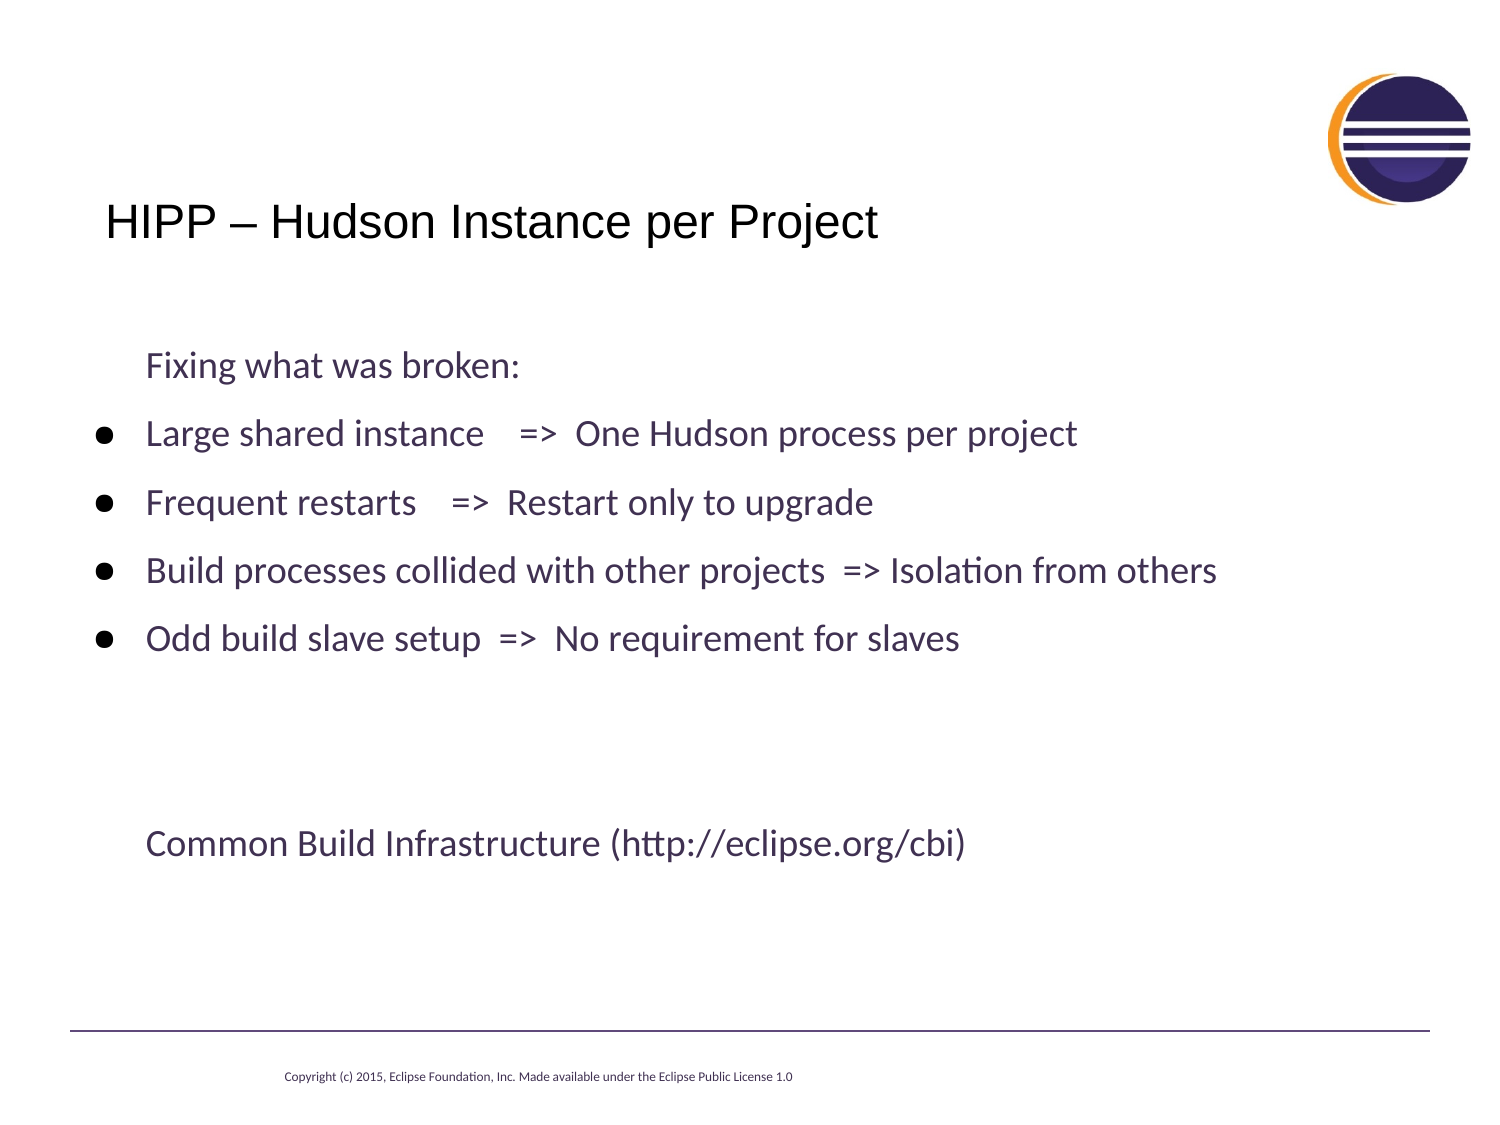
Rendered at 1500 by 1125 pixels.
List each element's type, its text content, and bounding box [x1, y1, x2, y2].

list Fixing what was broken: Large shared instance => One Hudson process per project Frequent restarts => Restart only to upgrade Build processes collided with other projects => Isolation from others Odd build slave setup => No requirement for slaves Common Build Infrastructure (http://eclipse.org/cbi) [75, 349, 1425, 916]
picture [1328, 68, 1471, 210]
title HIPP – Hudson Instance per Project [105, 88, 1380, 330]
